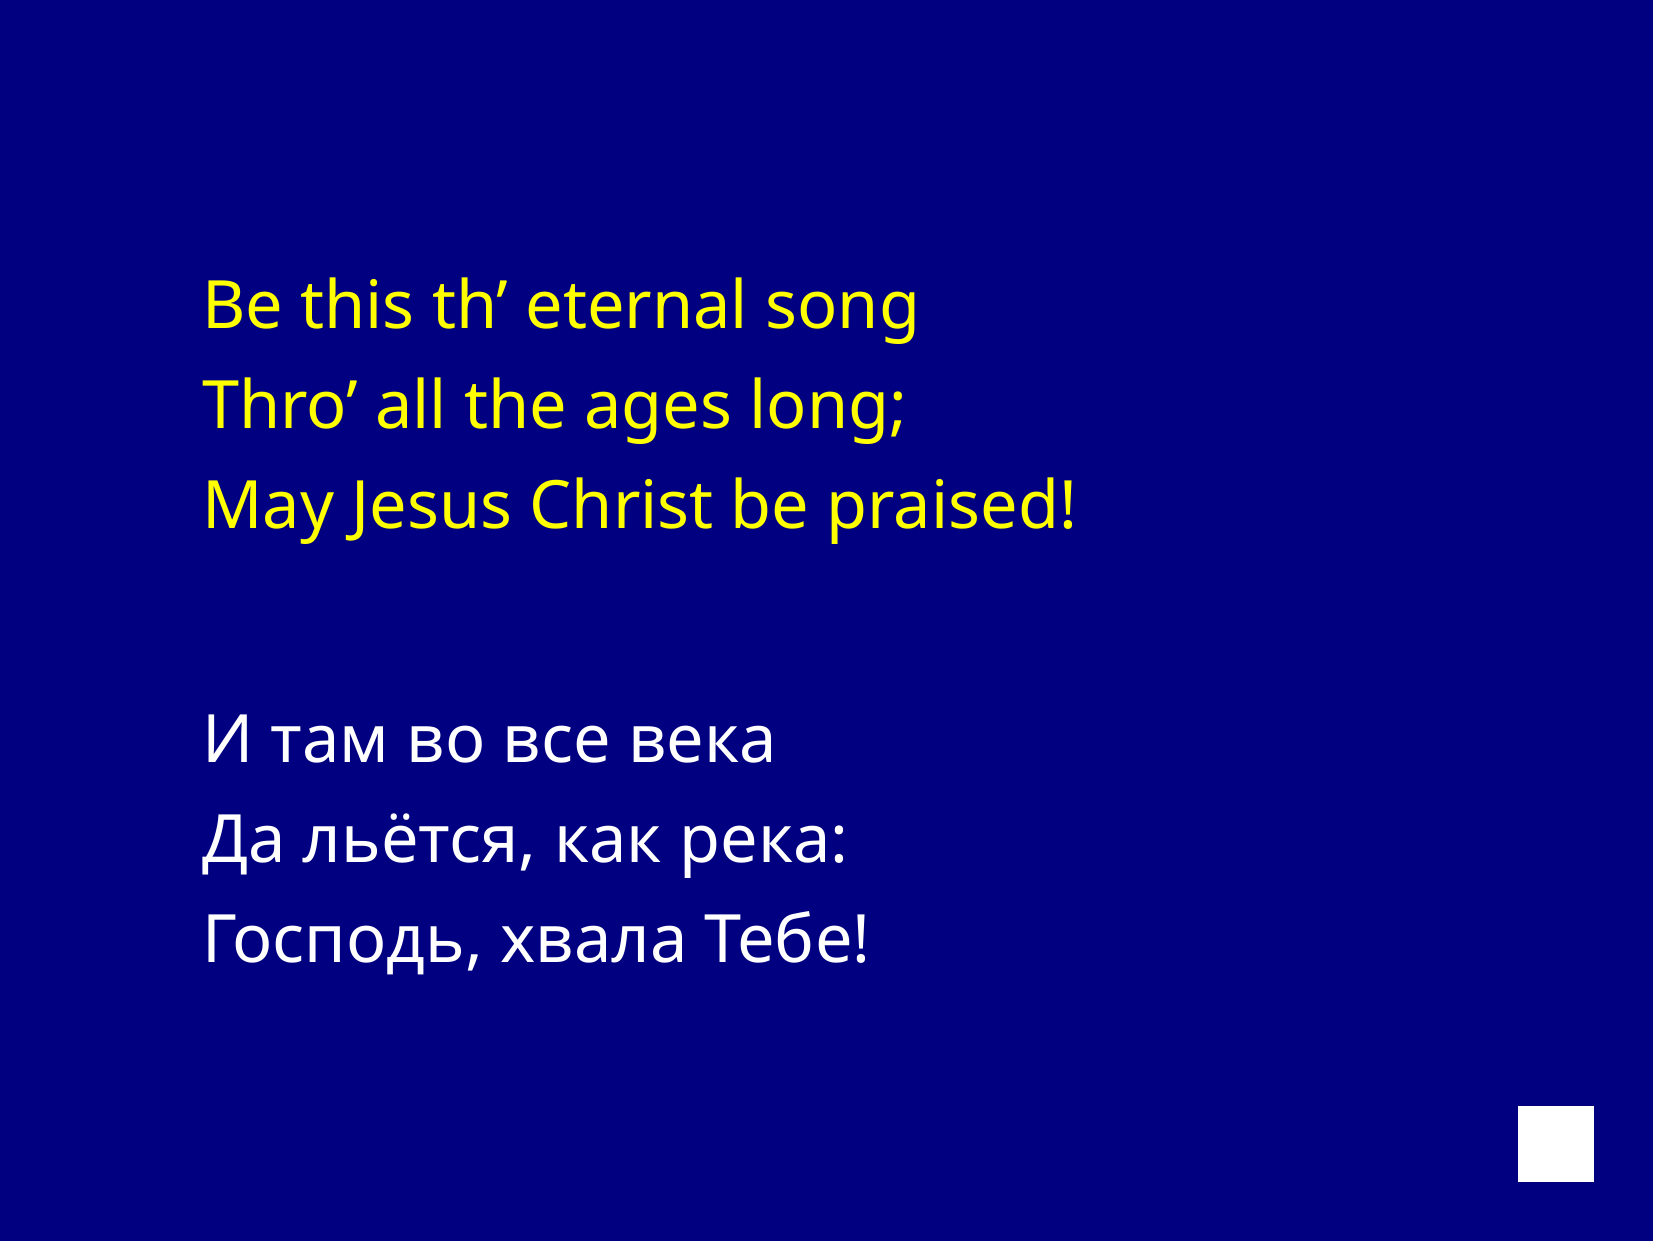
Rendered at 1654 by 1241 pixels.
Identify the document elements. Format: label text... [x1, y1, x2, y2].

text_box И там во все века Да льётся, как река: Господь, хвала Тебе! [75, 675, 1576, 1163]
text_box [1518, 1106, 1594, 1182]
text_box Be this th’ eternal song Thro’ all the ages long; May Jesus Christ be praised! [75, 150, 1576, 638]
